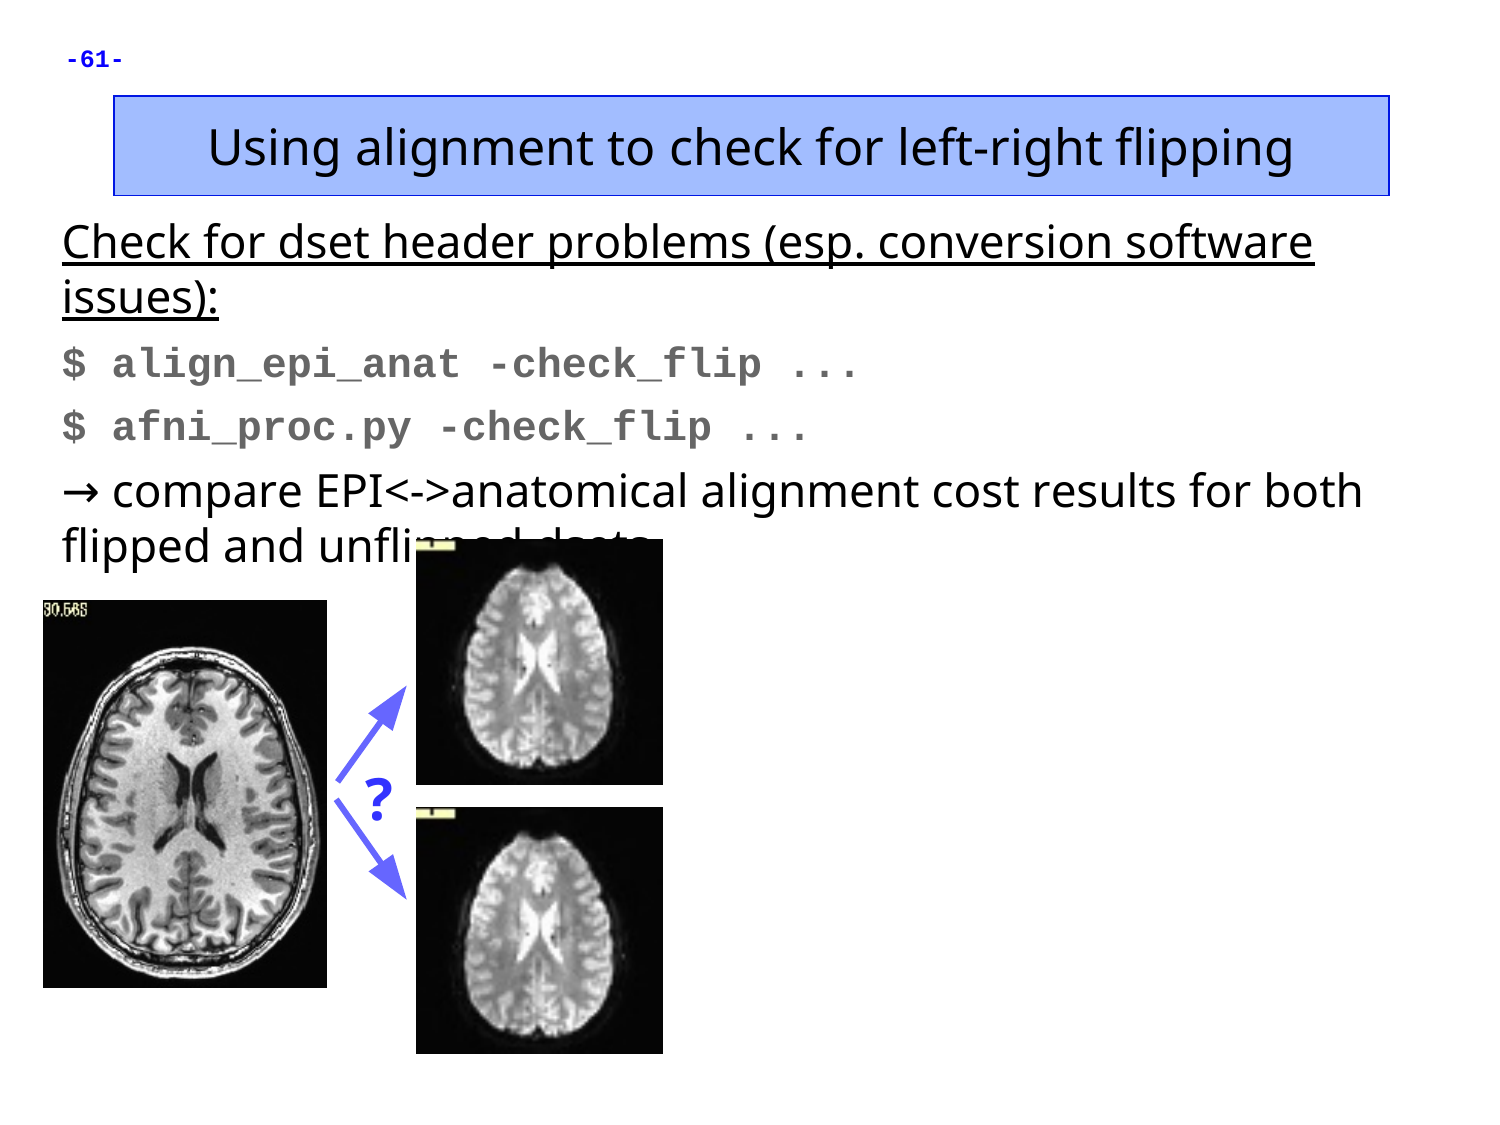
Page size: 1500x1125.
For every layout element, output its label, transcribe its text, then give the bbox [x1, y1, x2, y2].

text_box Check for dset header problems (esp. conversion software issues): $ align_epi_anat -check_flip ... $ afni_proc.py -check_flip ... → compare EPI<->anatomical alignment cost results for both flipped and unflipped dsets. [45, 204, 1488, 1113]
text_box ? [350, 755, 411, 840]
text_box Using alignment to check for left-right flipping [114, 95, 1389, 196]
picture [43, 600, 327, 988]
picture [416, 539, 663, 786]
picture [416, 807, 663, 1054]
